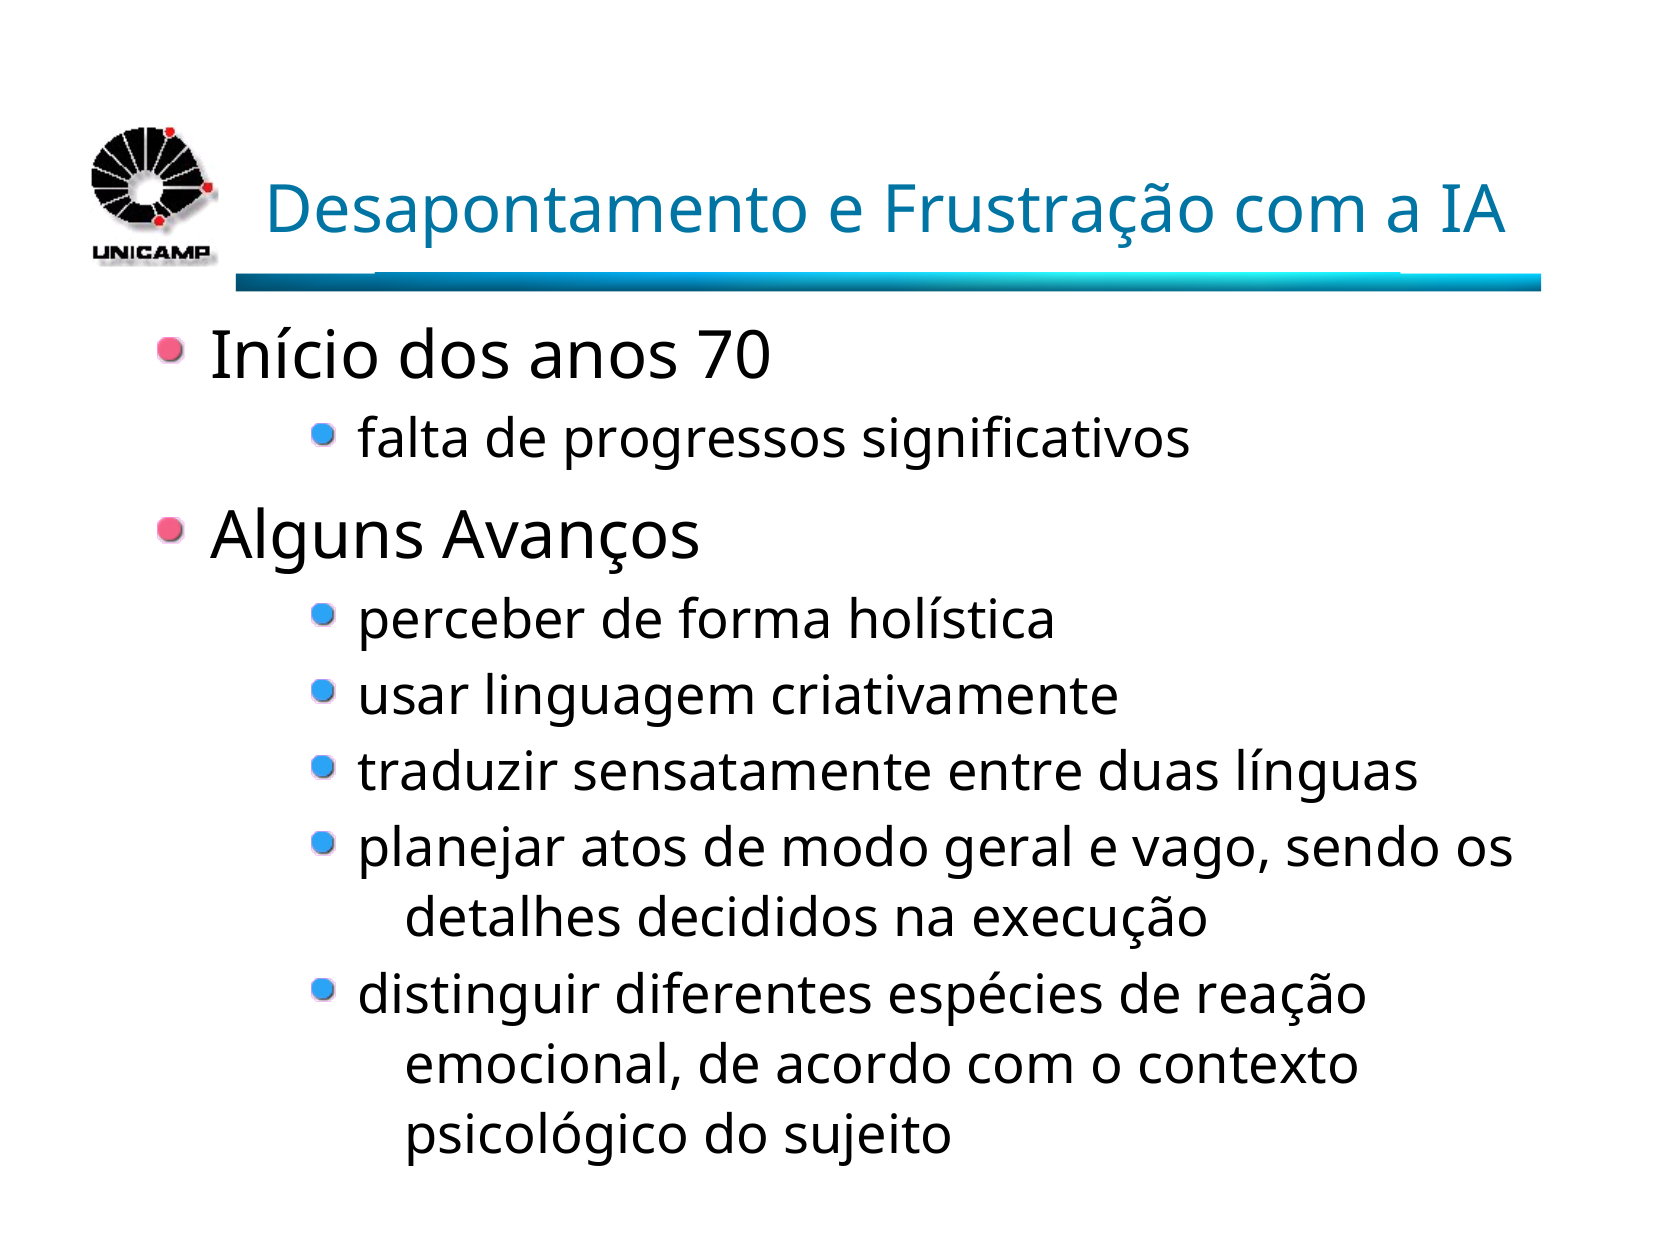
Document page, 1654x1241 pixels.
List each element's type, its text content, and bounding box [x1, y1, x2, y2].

list Início dos anos 70 falta de progressos significativos Alguns Avanços perceber de forma holística usar linguagem criativamente traduzir sensatamente entre duas línguas planejar atos de modo geral e vago, sendo os detalhes decididos na execução distinguir diferentes espécies de reação emocional, de acordo com o contexto psicológico do sujeito [121, 309, 1534, 1182]
picture [125, 272, 1654, 295]
title Desapontamento e Frustração com a IA [264, 42, 1534, 250]
